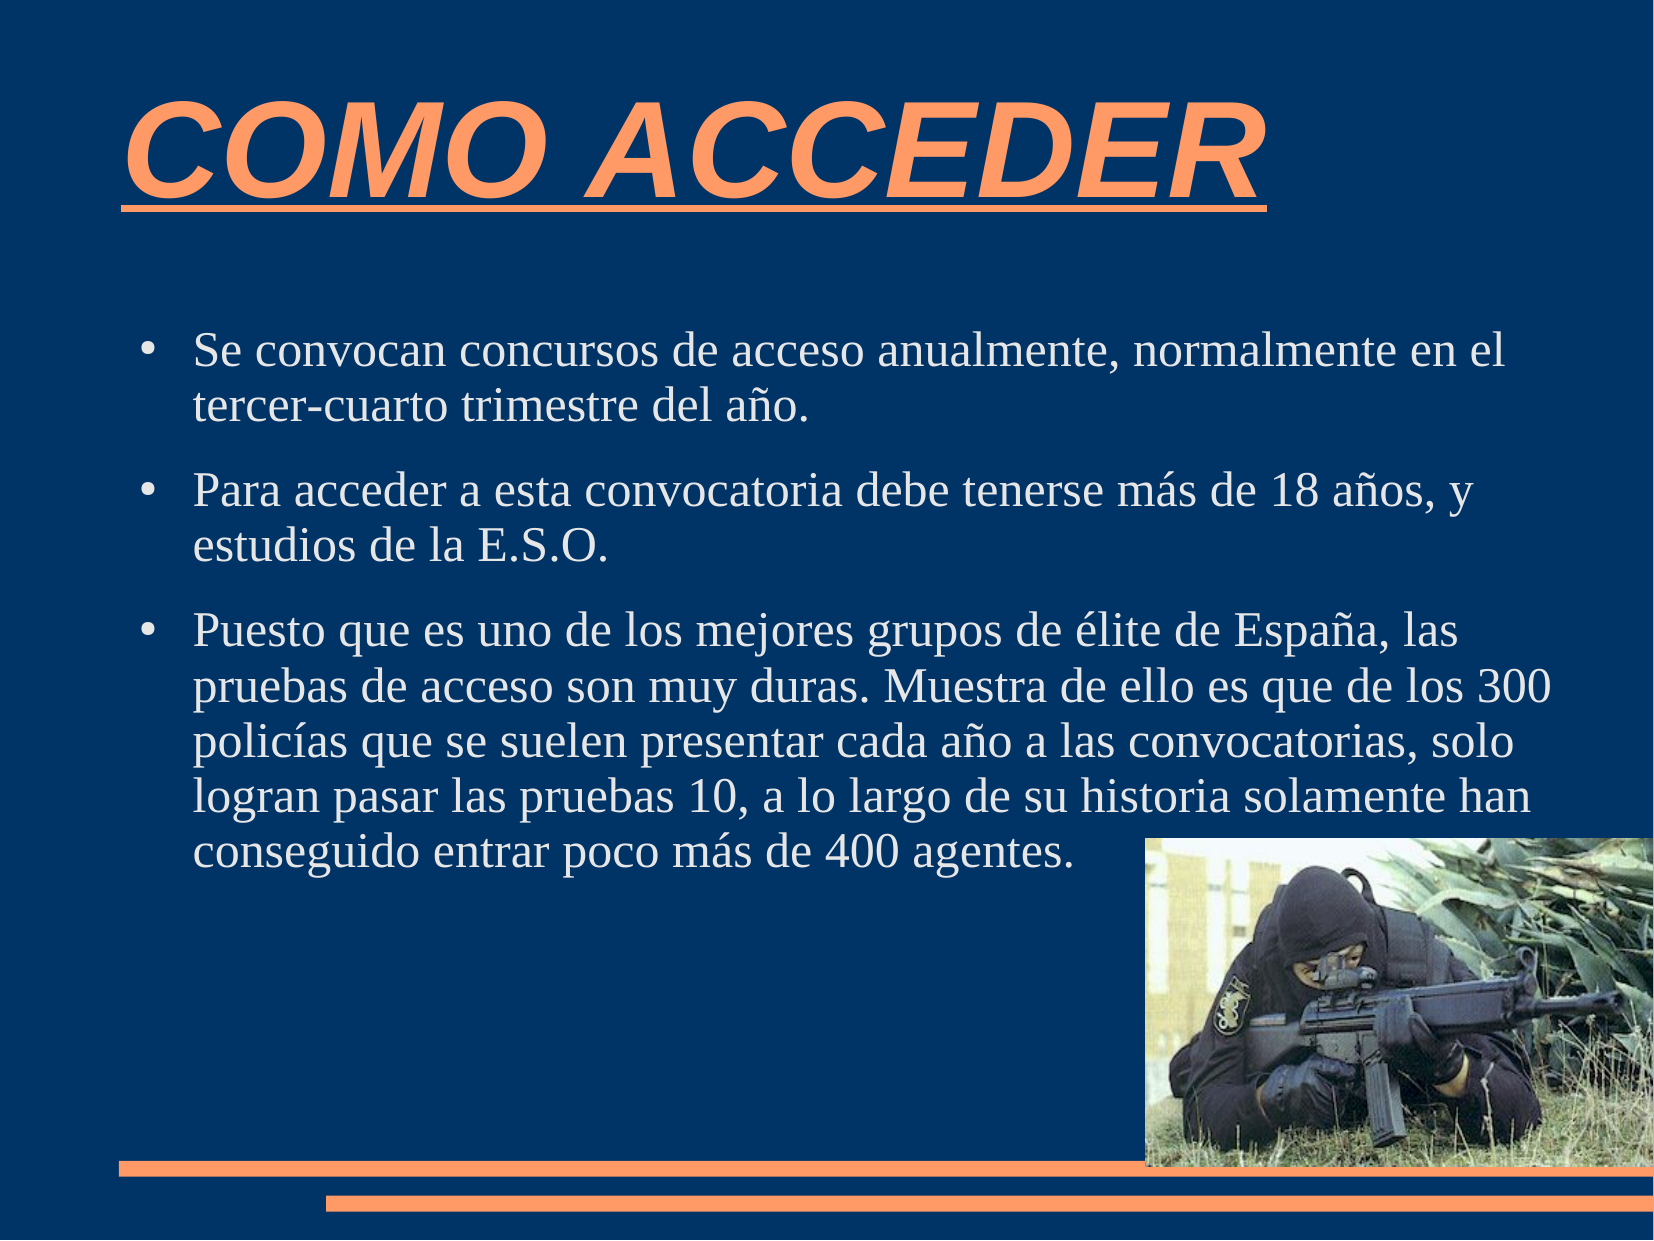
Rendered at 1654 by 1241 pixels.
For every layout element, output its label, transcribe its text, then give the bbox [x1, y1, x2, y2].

picture [1145, 838, 1653, 1167]
title COMO ACCEDER [121, 46, 1534, 254]
list Se convocan concursos de acceso anualmente, normalmente en el tercer-cuarto trimestre del año. Para acceder a esta convocatoria debe tenerse más de 18 años, y estudios de la E.S.O. Puesto que es uno de los mejores grupos de élite de España, las pruebas de acceso son muy duras. Muestra de ello es que de los 300 policías que se suelen presentar cada año a las convocatorias, solo logran pasar las pruebas 10, a lo largo de su historia solamente han conseguido entrar poco más de 400 agentes. [121, 322, 1561, 1132]
